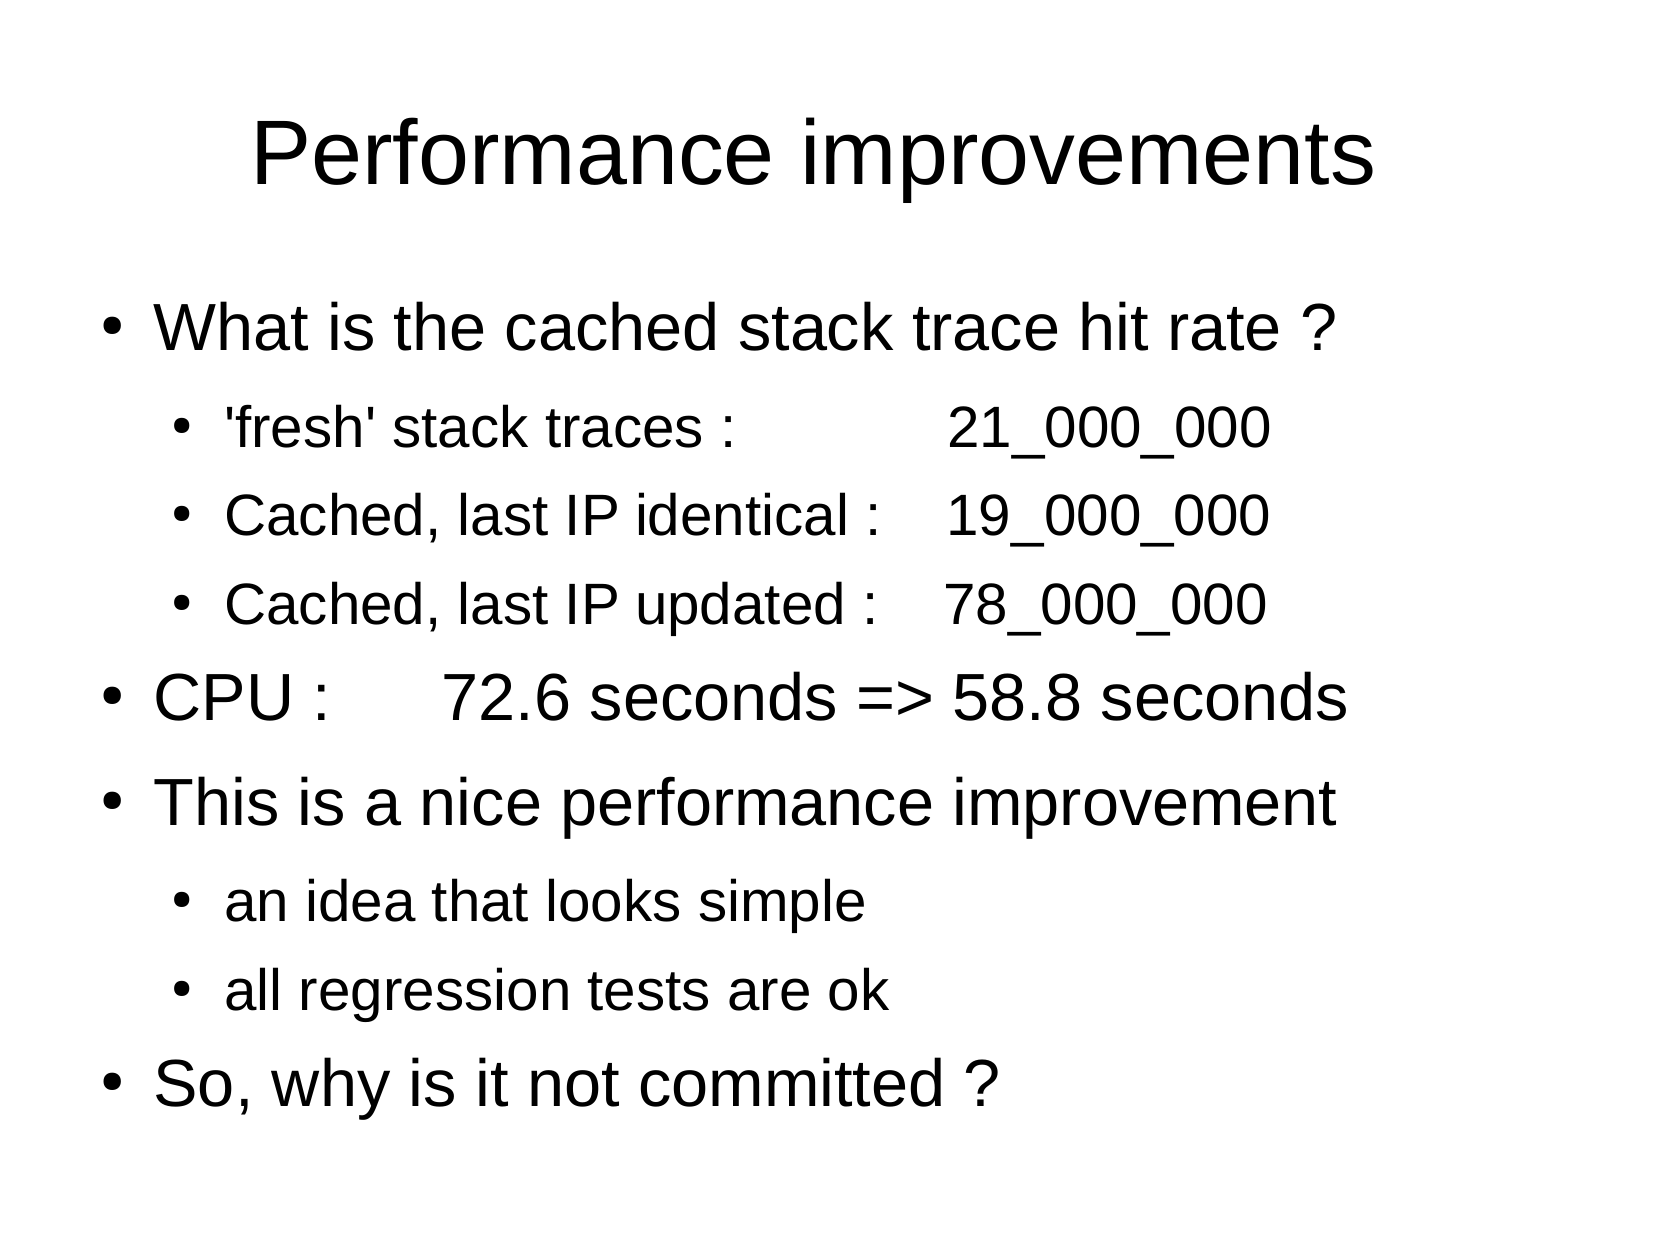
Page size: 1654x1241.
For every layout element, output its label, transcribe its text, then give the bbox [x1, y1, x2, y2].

list What is the cached stack trace hit rate ? 'fresh' stack traces : 21_000_000 Cached, last IP identical : 19_000_000 Cached, last IP updated : 78_000_000 CPU : 72.6 seconds => 58.8 seconds This is a nice performance improvement an idea that looks simple all regression tests are ok So, why is it not committed ? [82, 290, 1571, 1186]
title Performance improvements [82, 49, 1571, 257]
